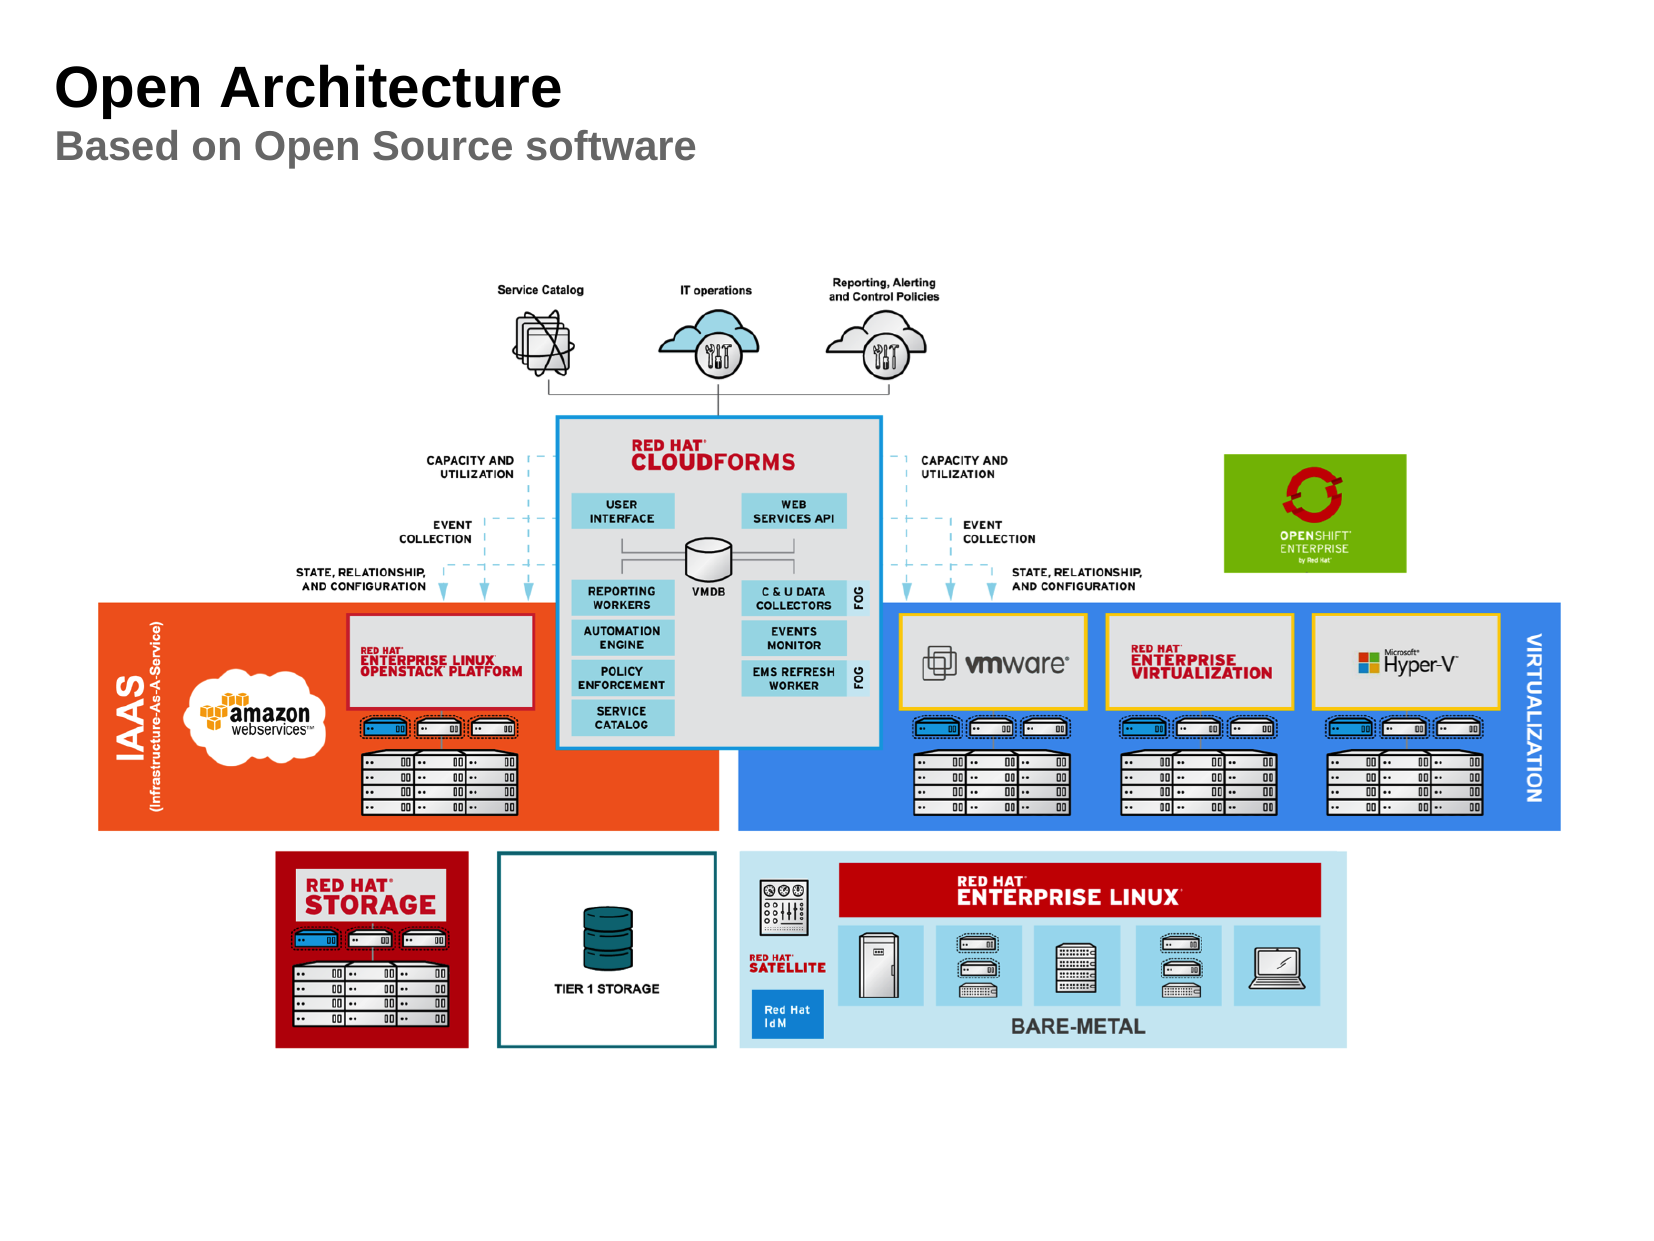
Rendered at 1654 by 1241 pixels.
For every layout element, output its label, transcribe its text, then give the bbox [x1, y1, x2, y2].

text_box Open Architecture Based on Open Source software [54, 45, 1640, 176]
picture [77, 224, 1580, 1108]
